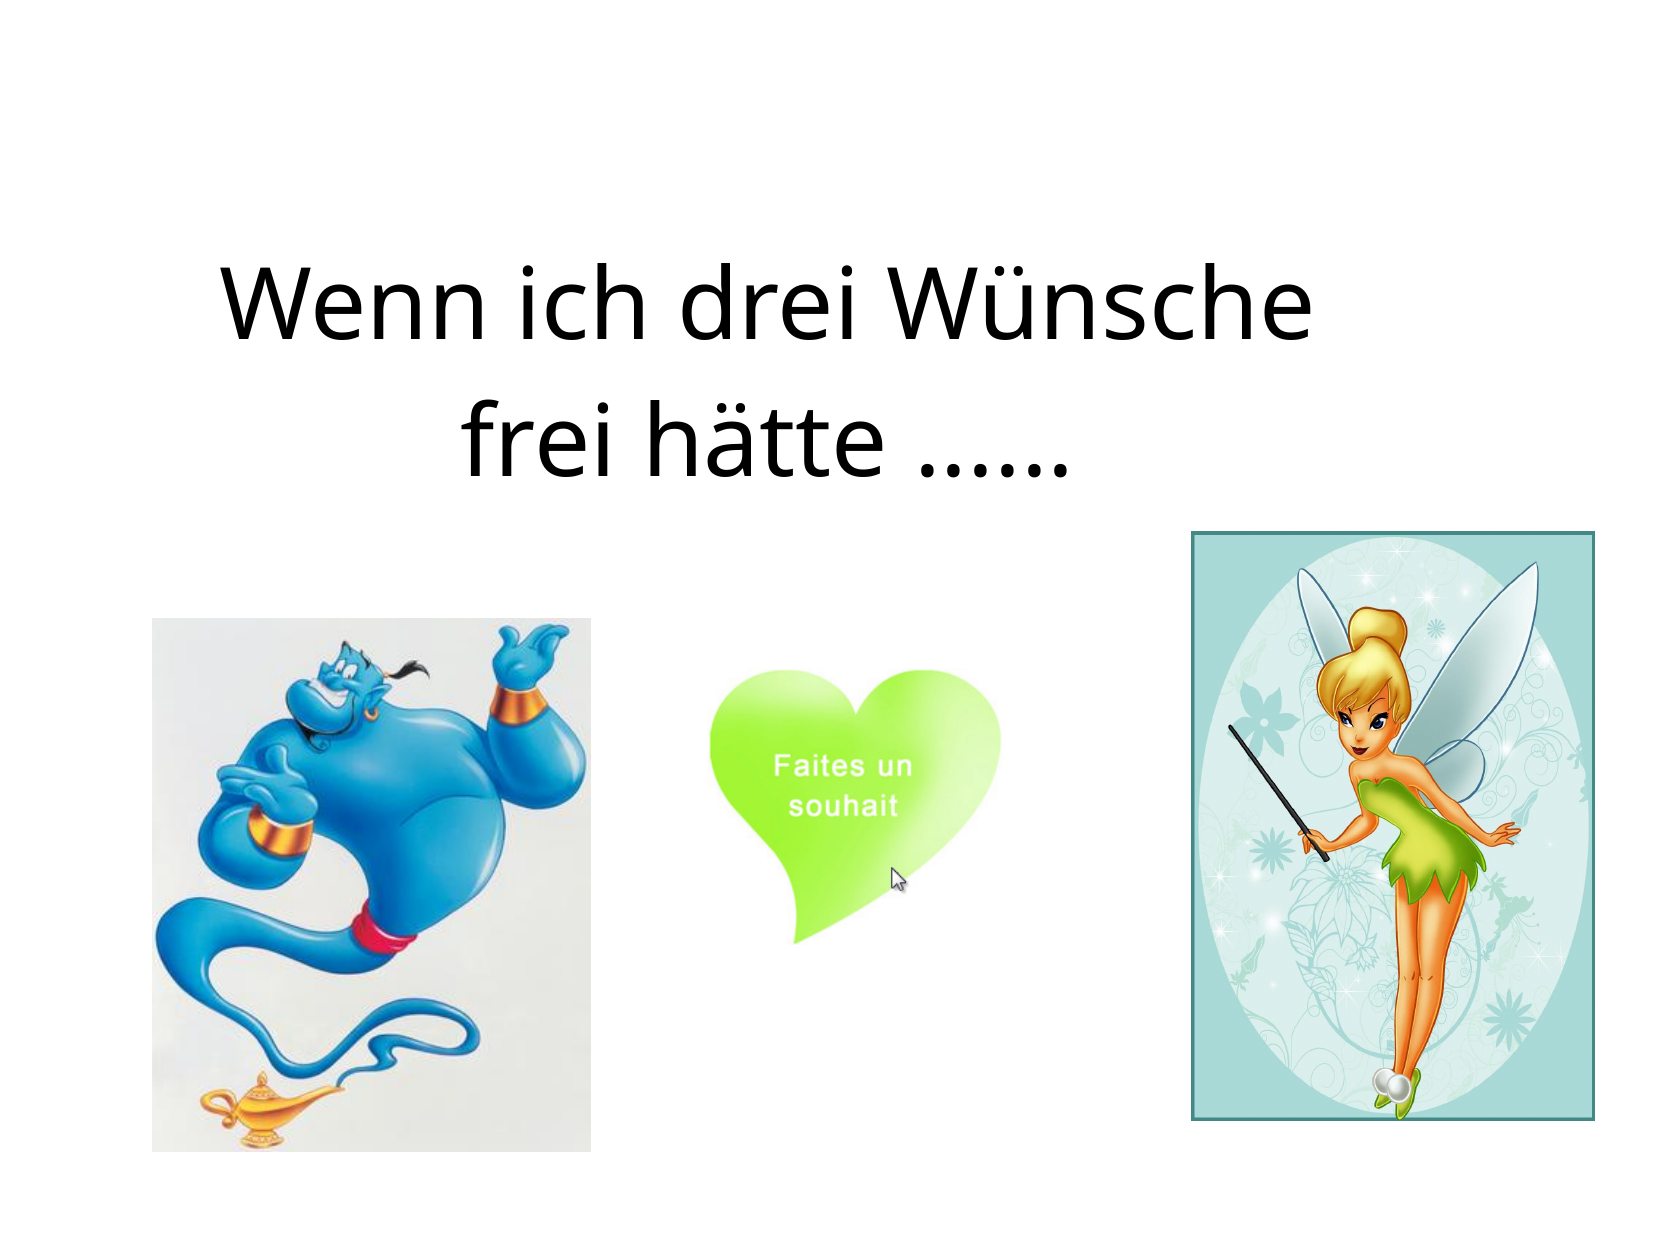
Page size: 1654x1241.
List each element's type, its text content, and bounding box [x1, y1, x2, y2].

picture [152, 618, 591, 1152]
picture [707, 668, 1004, 945]
picture [1191, 531, 1595, 1121]
subtitle Wenn ich drei Wünsche frei hätte ...... [177, 59, 1359, 680]
